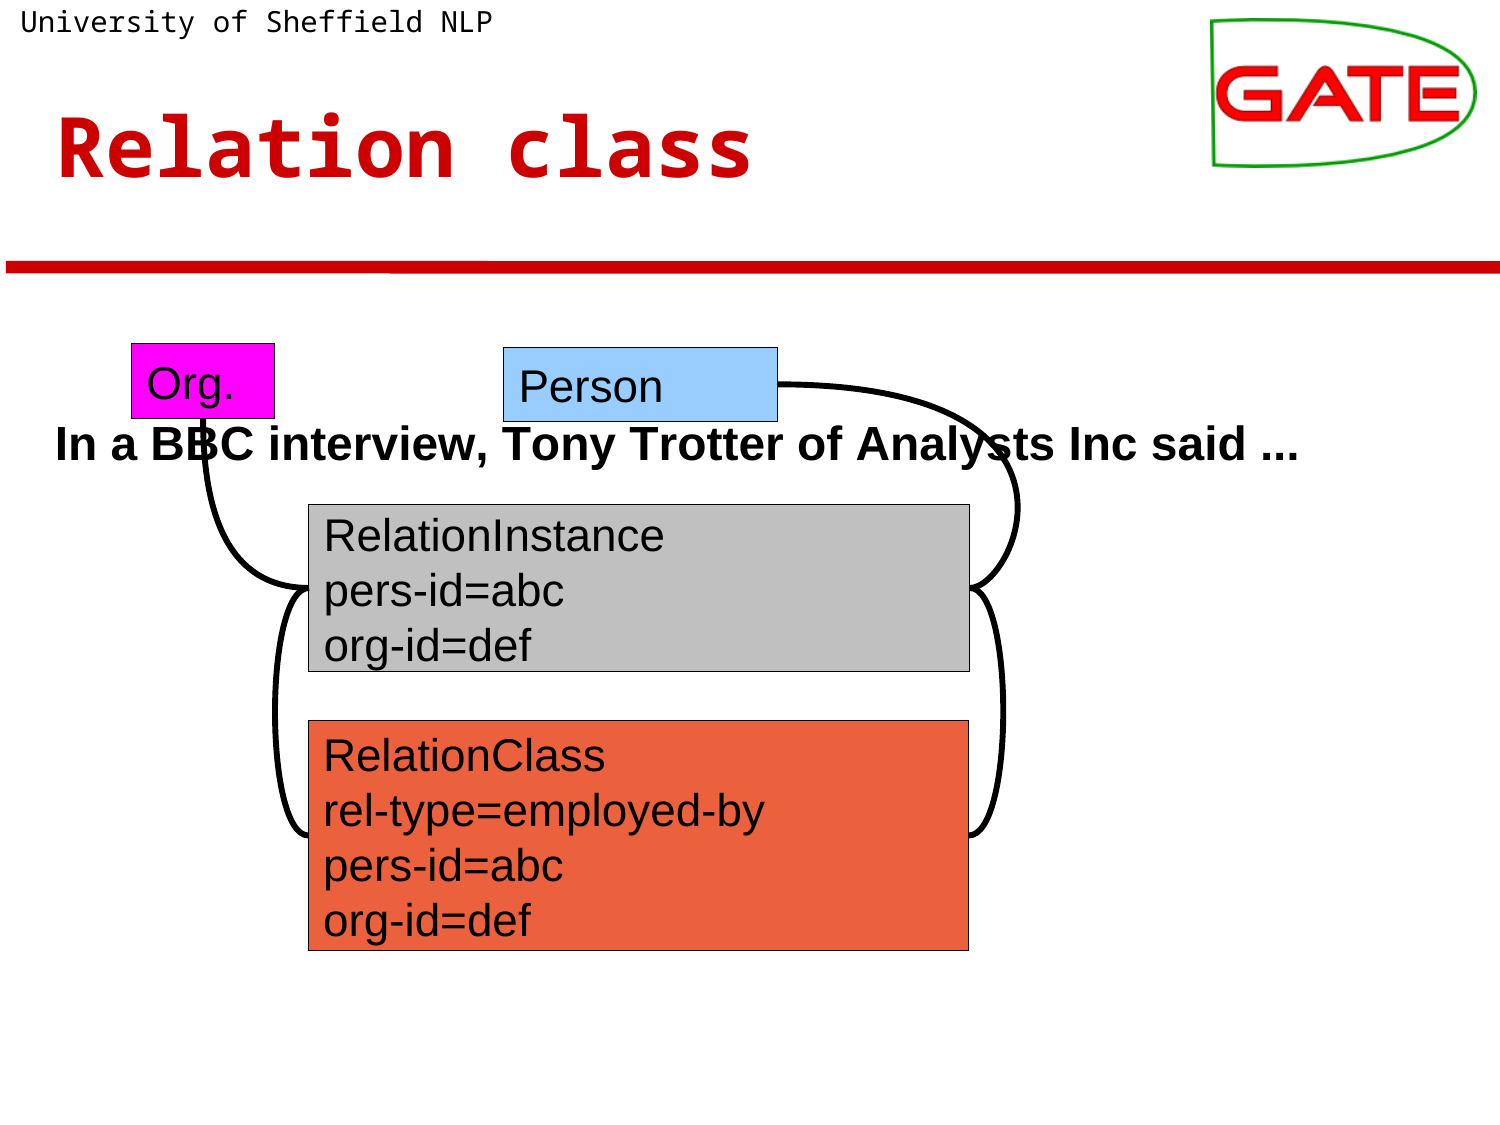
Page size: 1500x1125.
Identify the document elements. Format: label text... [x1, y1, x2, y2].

text_box Org. [203, 377, 215, 396]
text_box RelationClass rel-type=employed-by pers-id=abc org-id=def [308, 720, 969, 951]
text_box Org. [131, 343, 275, 405]
text_box Person [503, 347, 778, 405]
picture [1210, 18, 1477, 168]
text_box RelationInstance pers-id=abc org-id=def [308, 504, 970, 672]
text_box In a BBC interview, Tony Trotter of Analysts Inc said ... [40, 405, 1477, 478]
title Relation class [41, 37, 1391, 254]
